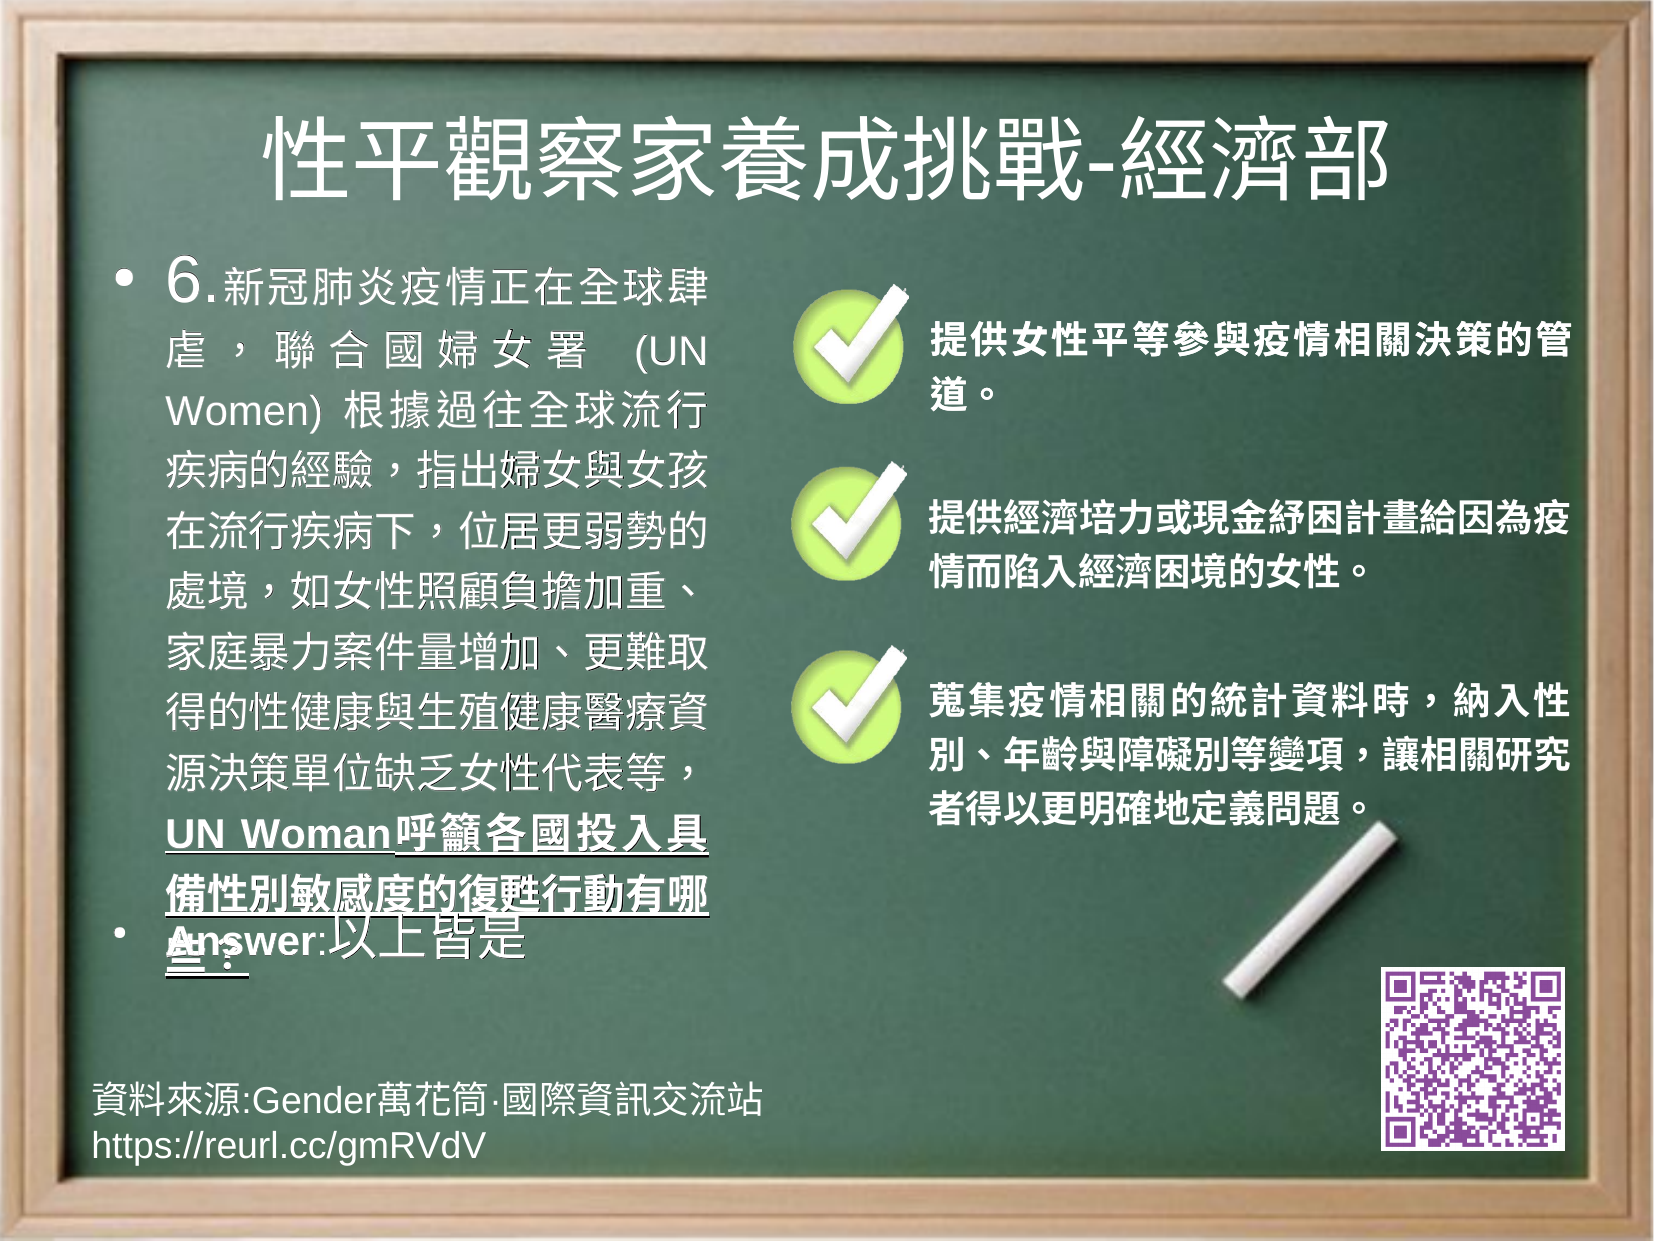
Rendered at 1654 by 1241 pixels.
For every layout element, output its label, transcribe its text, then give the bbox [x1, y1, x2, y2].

list 6.新冠肺炎疫情正在全球肆虐，聯合國婦女署 (UN Women) 根據過往全球流行疾病的經驗，指出婦女與女孩在流行疾病下，位居更弱勢的處境，如女性照顧負擔加重、家庭暴力案件量增加、更難取得的性健康與生殖健康醫療資源決策單位缺乏女性代表等，UN Woman呼籲各國投入具備性別敏感度的復甦行動有哪些？ [23, 241, 709, 868]
text_box 資料來源:Gender萬花筒·國際資訊交流站 https://reurl.cc/gmRVdV [76, 1062, 857, 1167]
picture [0, 0, 1654, 1241]
title 性平觀察家養成挑戰-經濟部 [82, 42, 1571, 264]
text_box 提供經濟培力或現金紓困計畫給因為疫情而陷入經濟困境的女性。 [913, 480, 1587, 589]
text_box 蒐集疫情相關的統計資料時，納入性別、年齡與障礙別等變項，讓相關研究者得以更明確地定義問題。 [913, 663, 1587, 820]
text_box 提供女性平等參與疫情相關決策的管道。 [915, 303, 1589, 412]
list Answer:以上皆是 [23, 897, 609, 1018]
